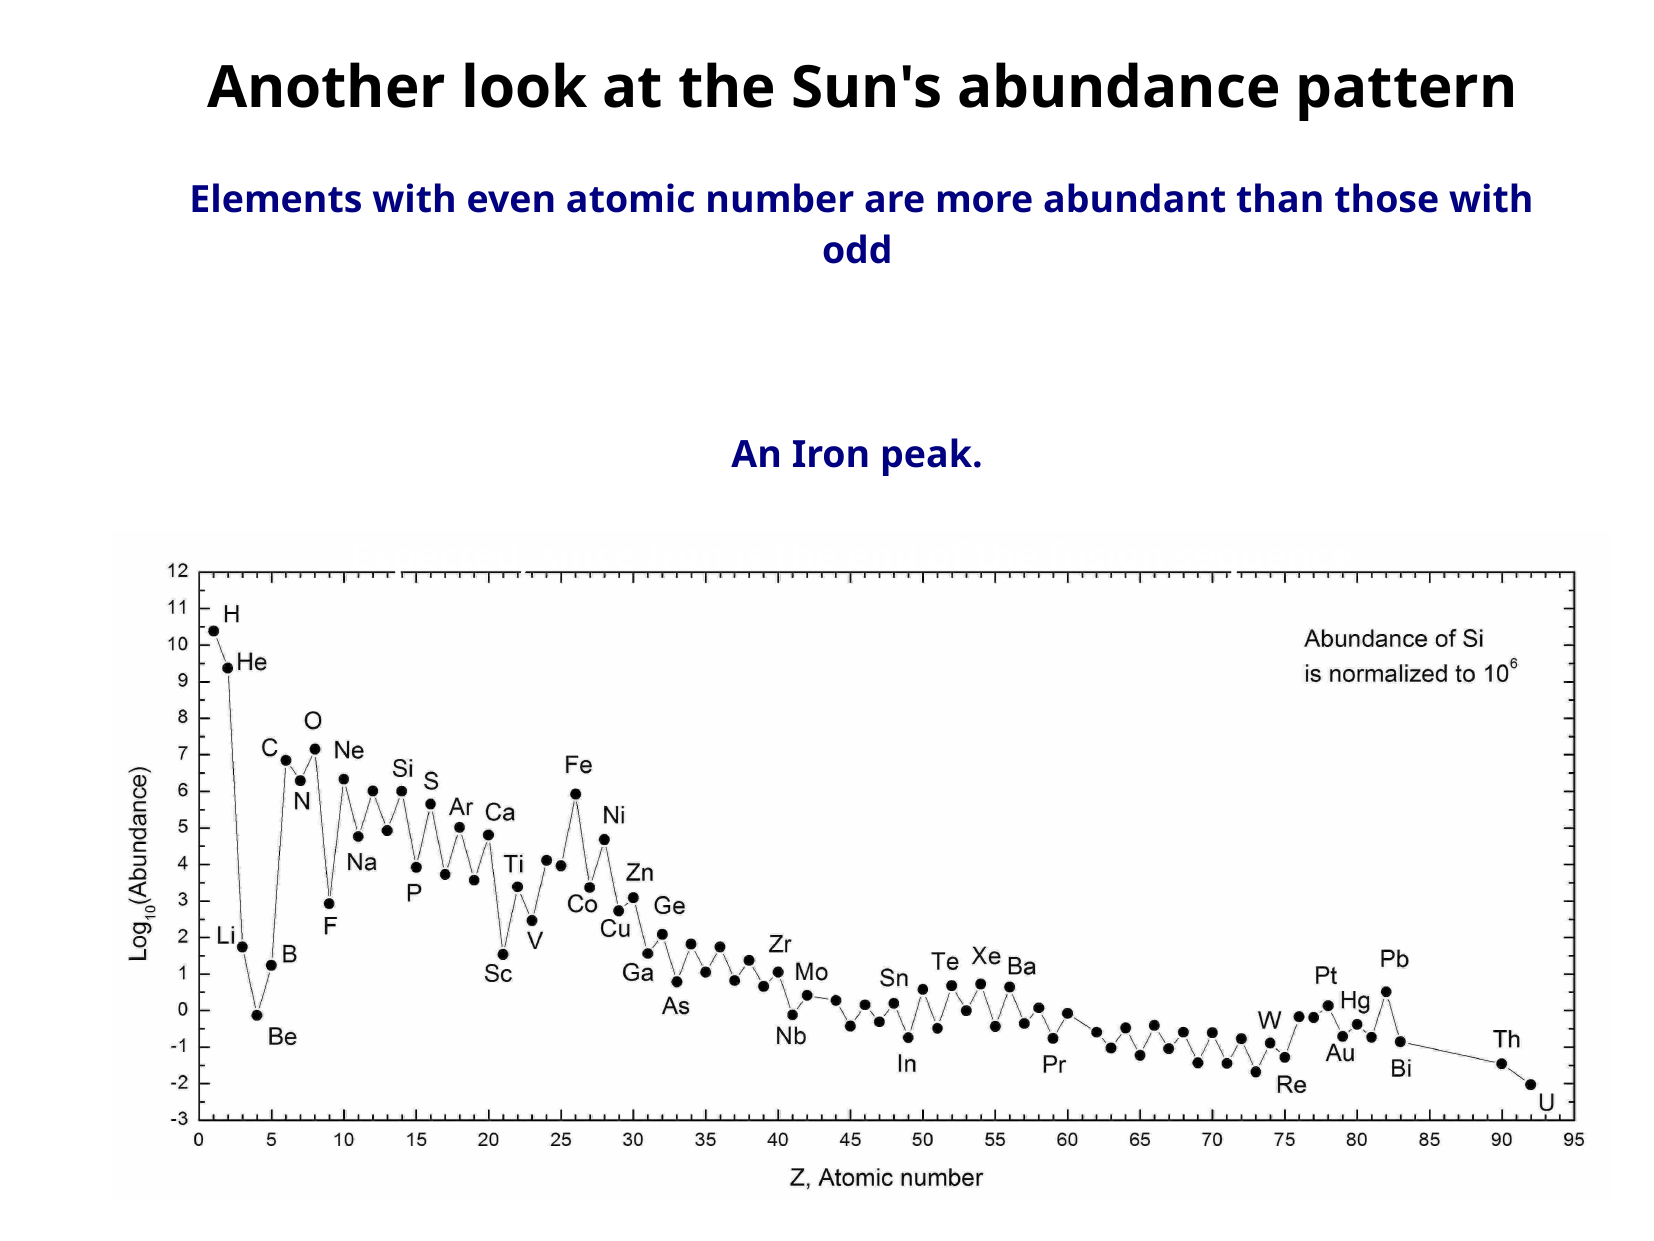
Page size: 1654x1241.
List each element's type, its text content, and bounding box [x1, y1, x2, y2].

picture [112, 531, 1612, 1201]
text_box Another look at the Sun's abundance pattern [187, 37, 1538, 134]
text_box Elements with even atomic number are more abundant than those with odd Elements are made by Helium (alpha) capture. An Iron peak. Expected, since Iron is the end of the fusion sequence. [150, 165, 1575, 563]
